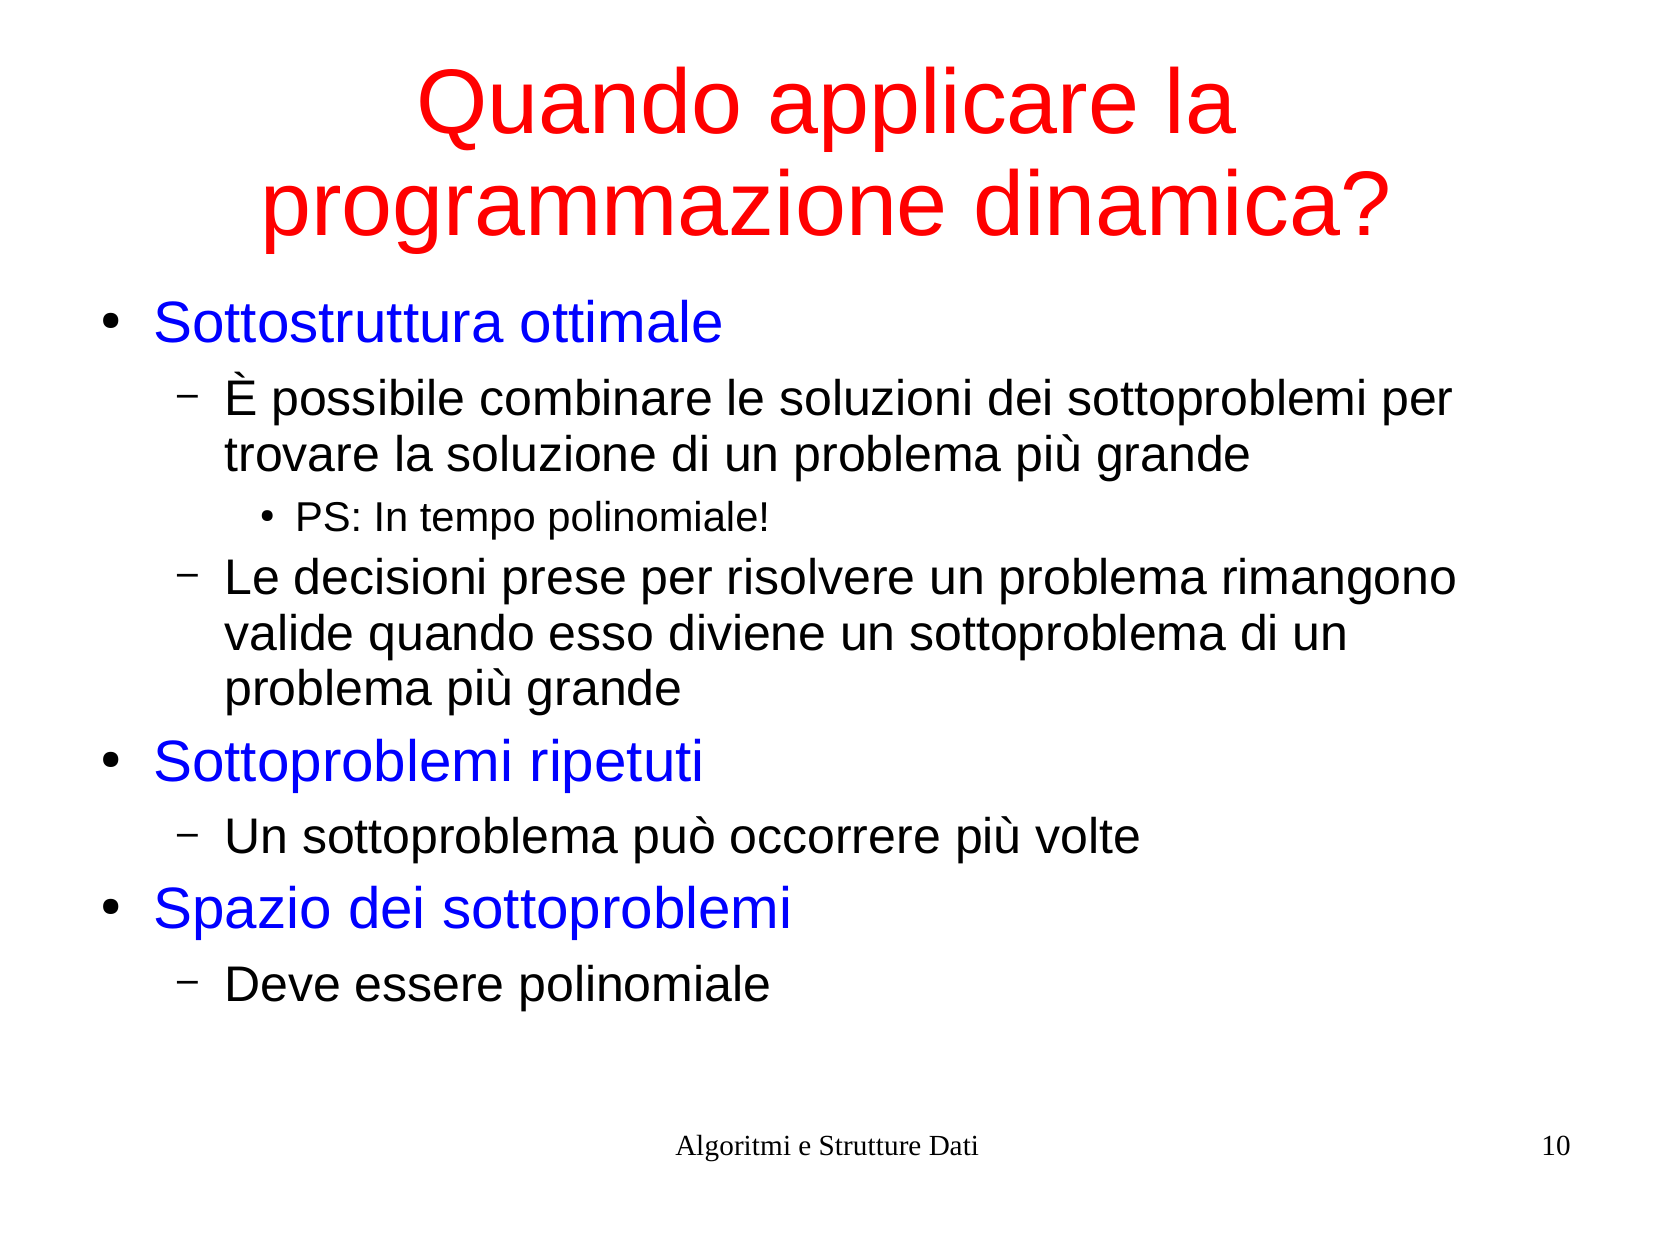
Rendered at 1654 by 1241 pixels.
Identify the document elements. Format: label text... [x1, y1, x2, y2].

title Quando applicare la programmazione dinamica? [82, 49, 1571, 257]
list Sottostruttura ottimale È possibile combinare le soluzioni dei sottoproblemi per trovare la soluzione di un problema più grande PS: In tempo polinomiale! Le decisioni prese per risolvere un problema rimangono valide quando esso diviene un sottoproblema di un problema più grande Sottoproblemi ripetuti Un sottoproblema può occorrere più volte Spazio dei sottoproblemi Deve essere polinomiale [82, 290, 1571, 1109]
